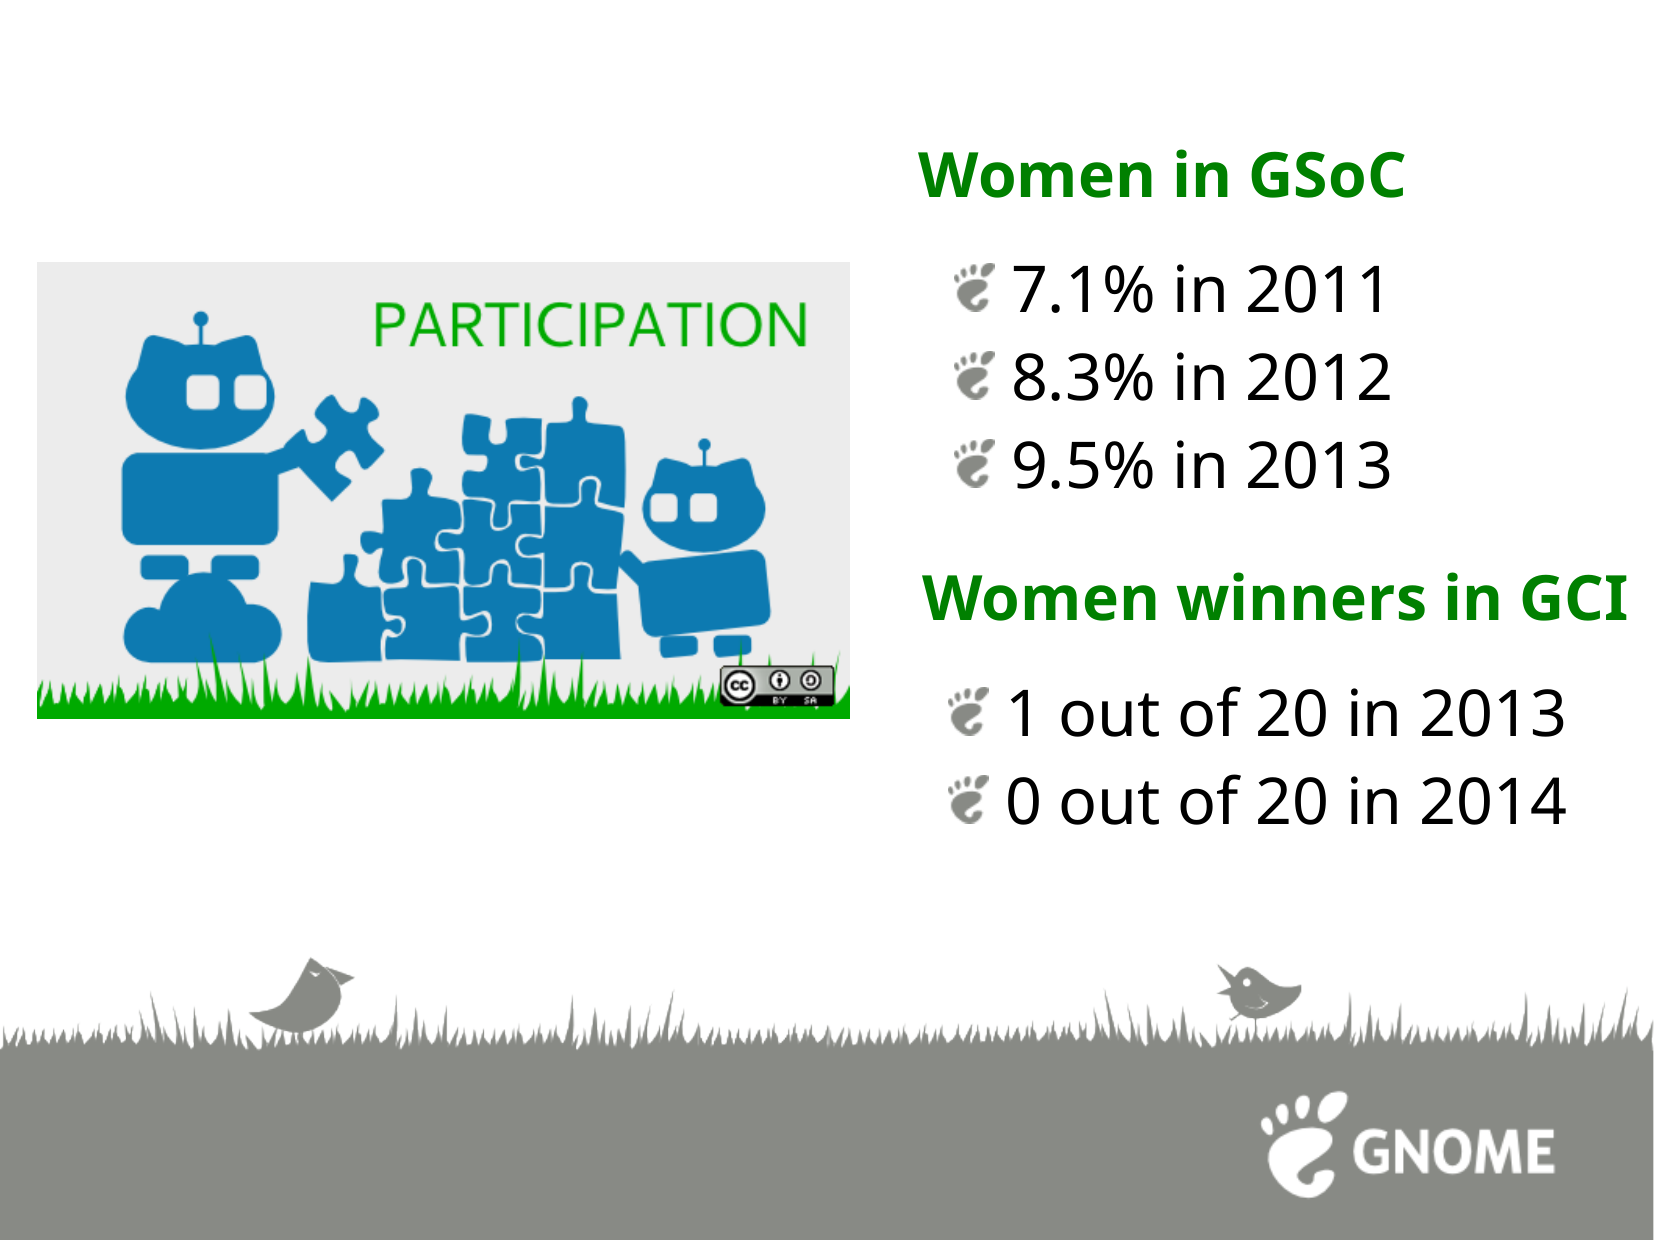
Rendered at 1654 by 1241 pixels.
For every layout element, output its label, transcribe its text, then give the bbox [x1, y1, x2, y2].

picture [0, 0, 1654, 1241]
text_box 7.1% in 2011 8.3% in 2012 9.5% in 2013 [939, 236, 1503, 546]
text_box 1 out of 20 in 2013 0 out of 20 in 2014 [933, 660, 1627, 1023]
text_box Women winners in GCI [907, 546, 1654, 660]
text_box Women in GSoC [904, 122, 1580, 236]
